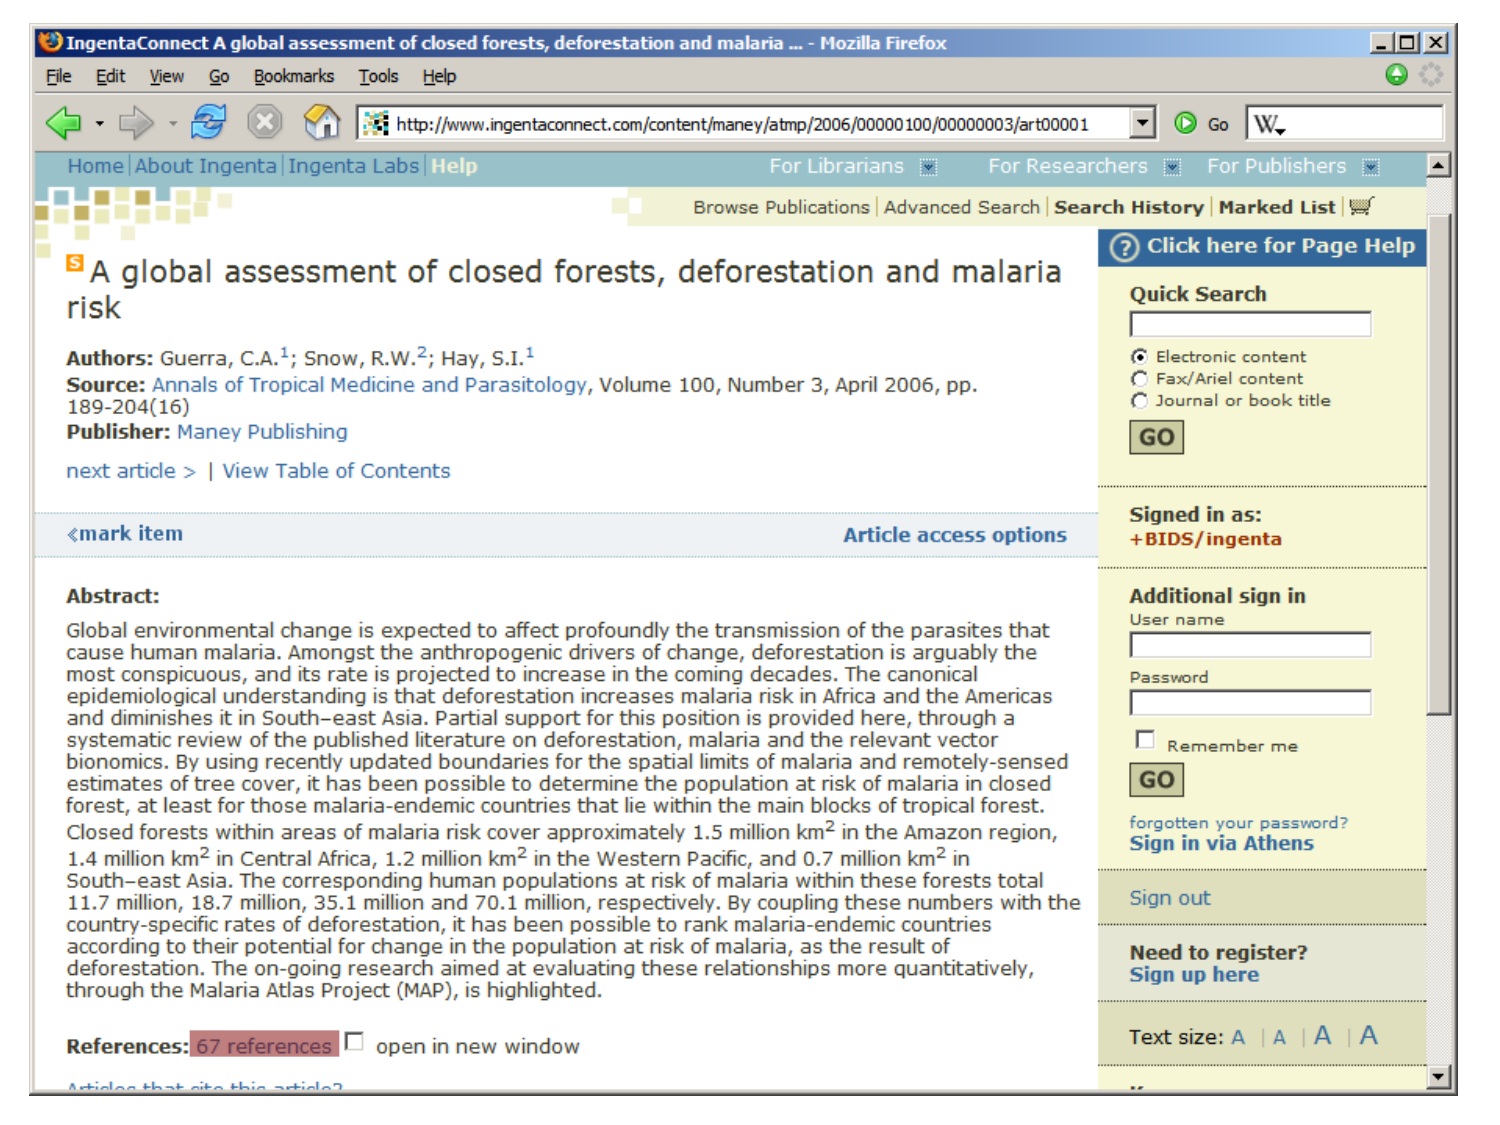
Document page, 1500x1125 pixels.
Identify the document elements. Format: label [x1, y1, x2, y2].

text_box [189, 1030, 340, 1057]
picture [29, 23, 1458, 1096]
